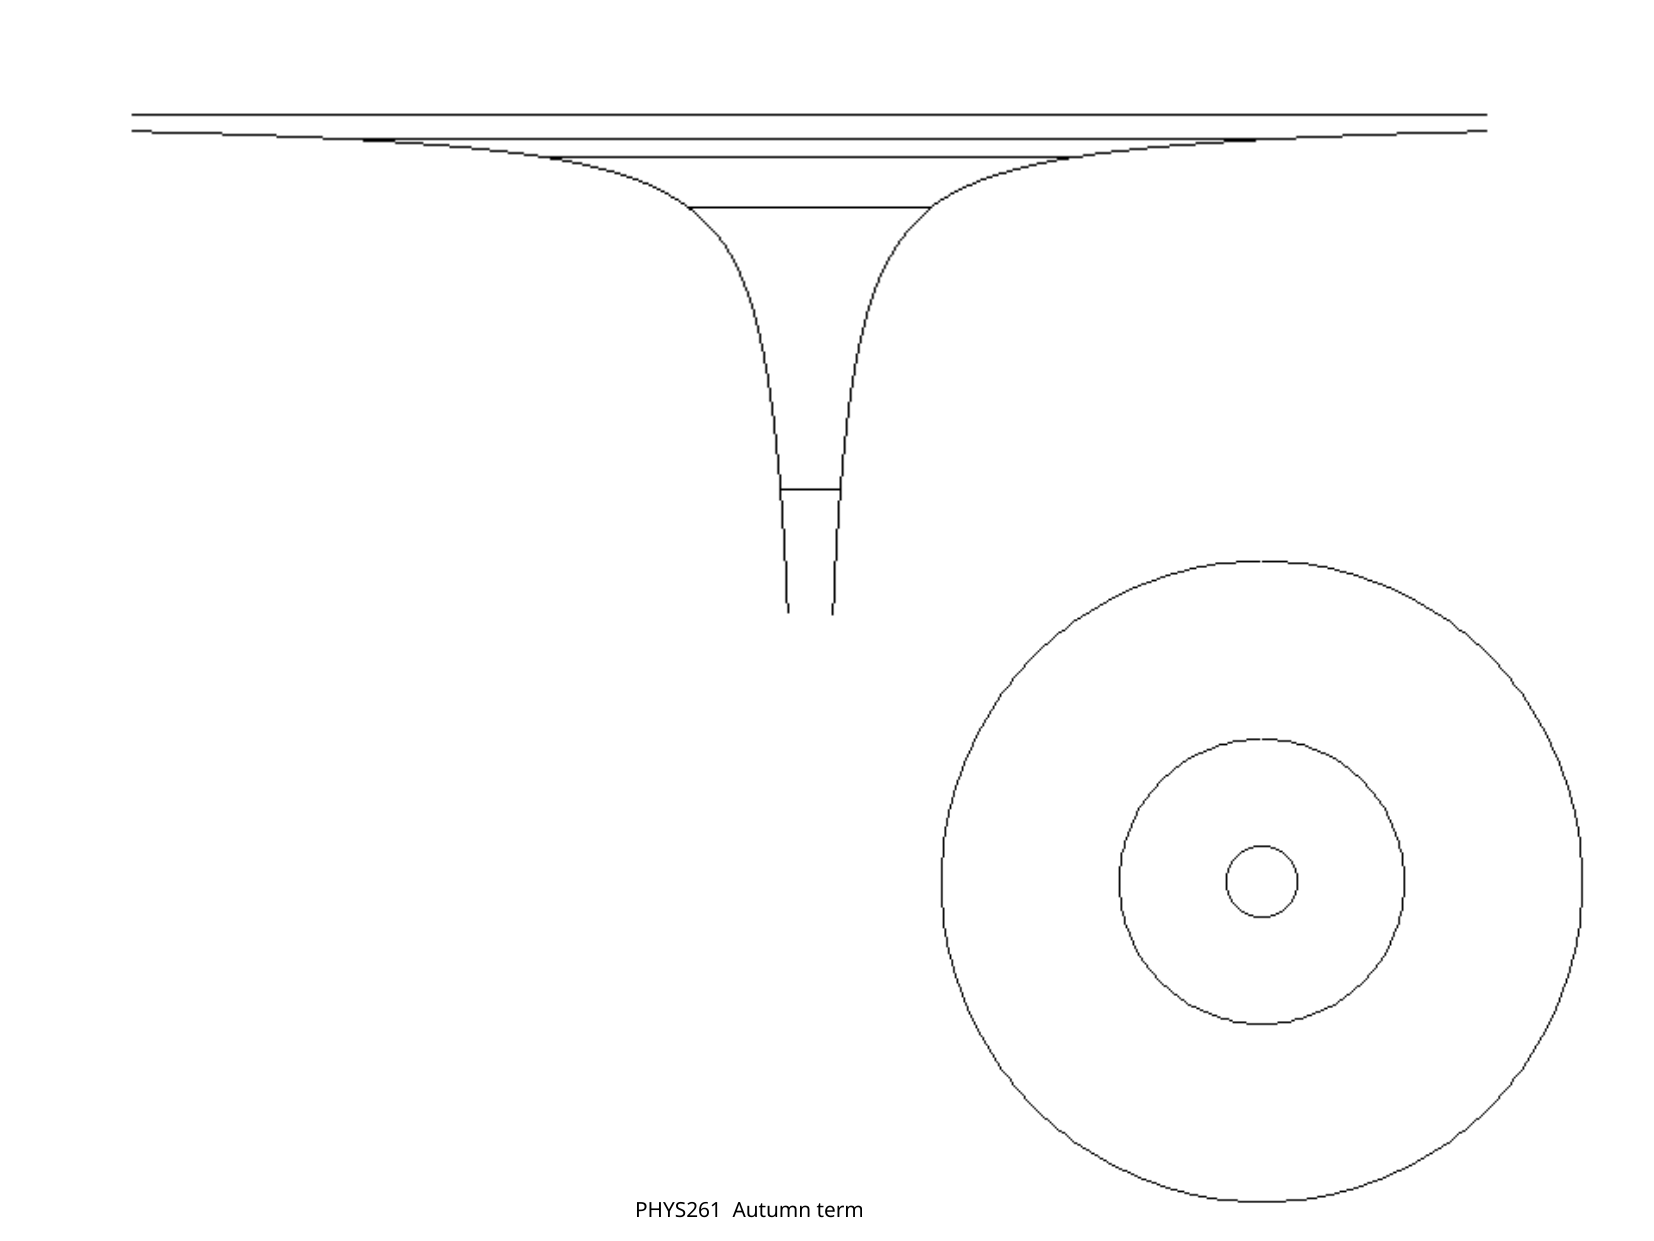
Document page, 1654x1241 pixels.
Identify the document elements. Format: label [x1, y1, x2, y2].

picture [96, 68, 1654, 1241]
